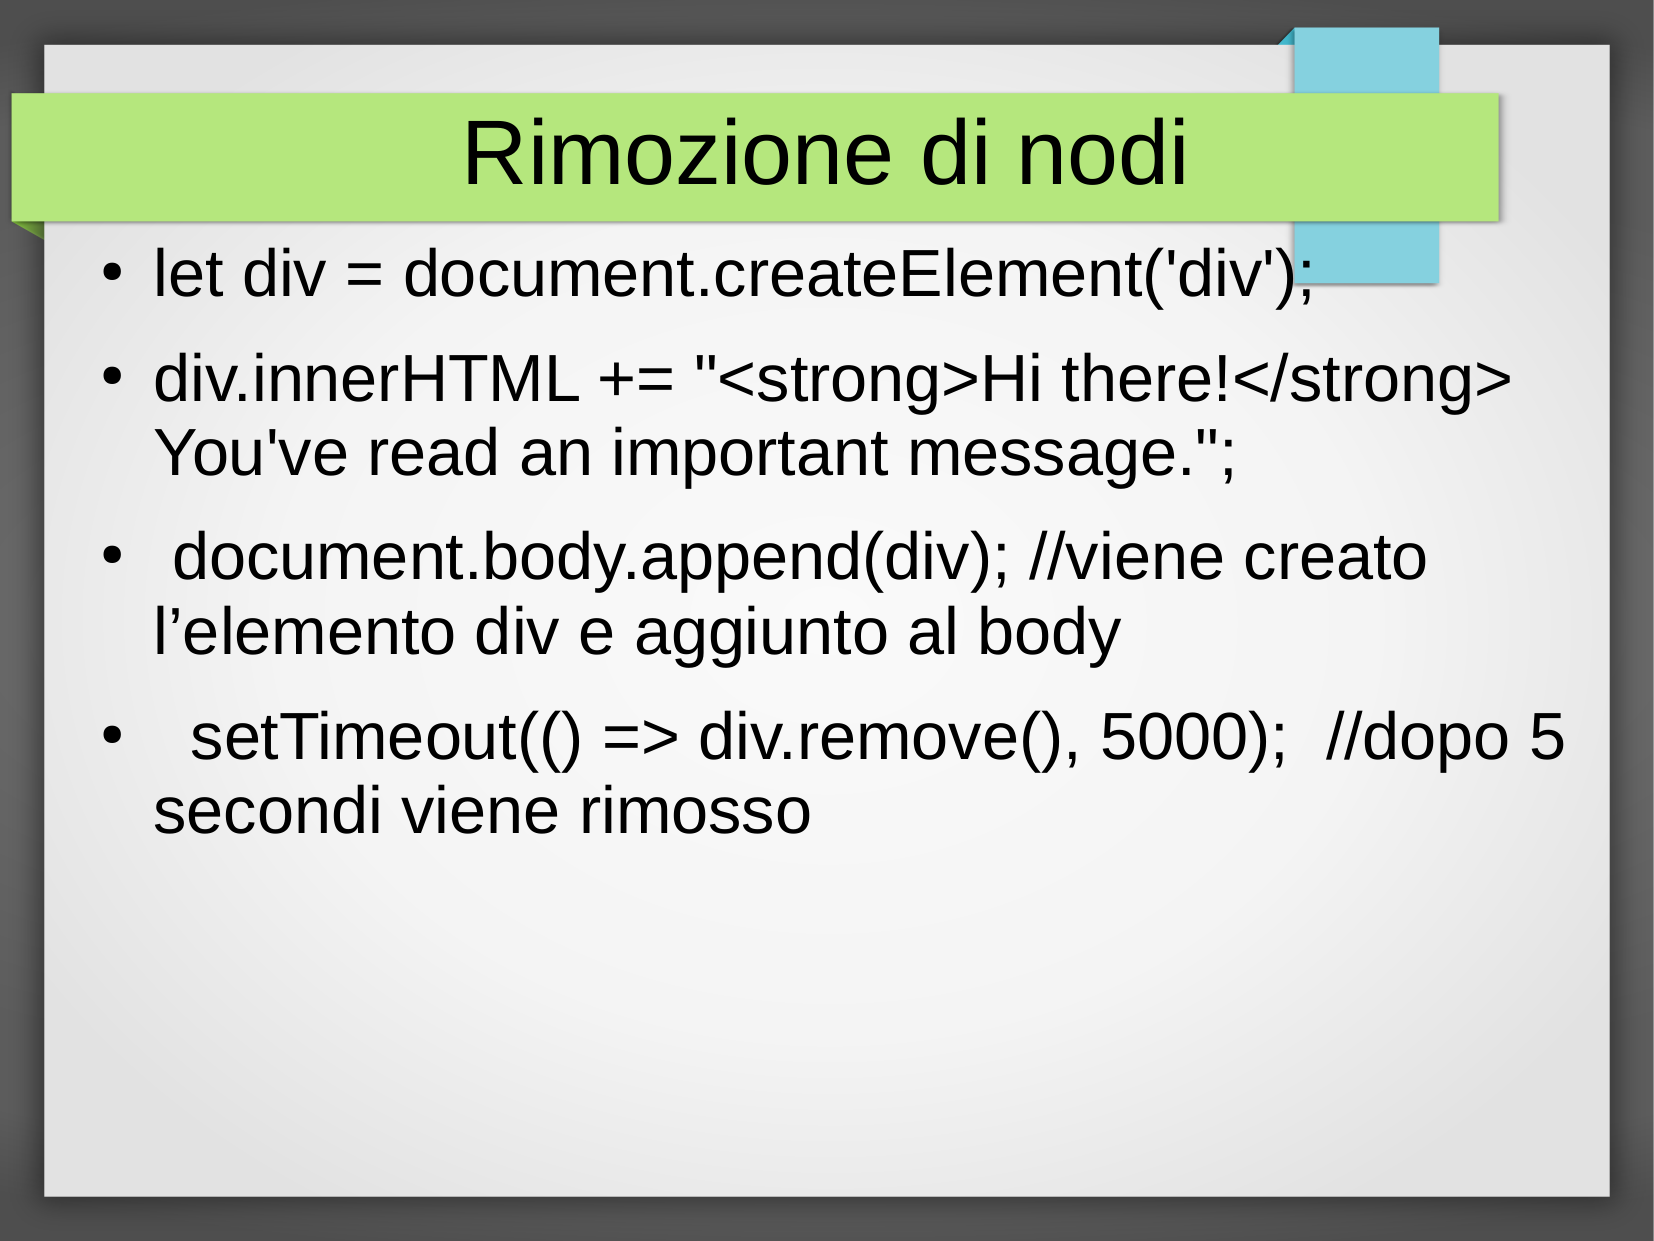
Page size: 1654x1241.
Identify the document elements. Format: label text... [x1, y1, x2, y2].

title Rimozione di nodi [82, 49, 1571, 236]
list let div = document.createElement('div'); div.innerHTML += "<strong>Hi there!</strong> You've read an important message."; document.body.append(div); //viene creato l’elemento div e aggiunto al body setTimeout(() => div.remove(), 5000); //dopo 5 secondi viene rimosso [82, 236, 1571, 1182]
picture [0, 0, 1654, 1241]
